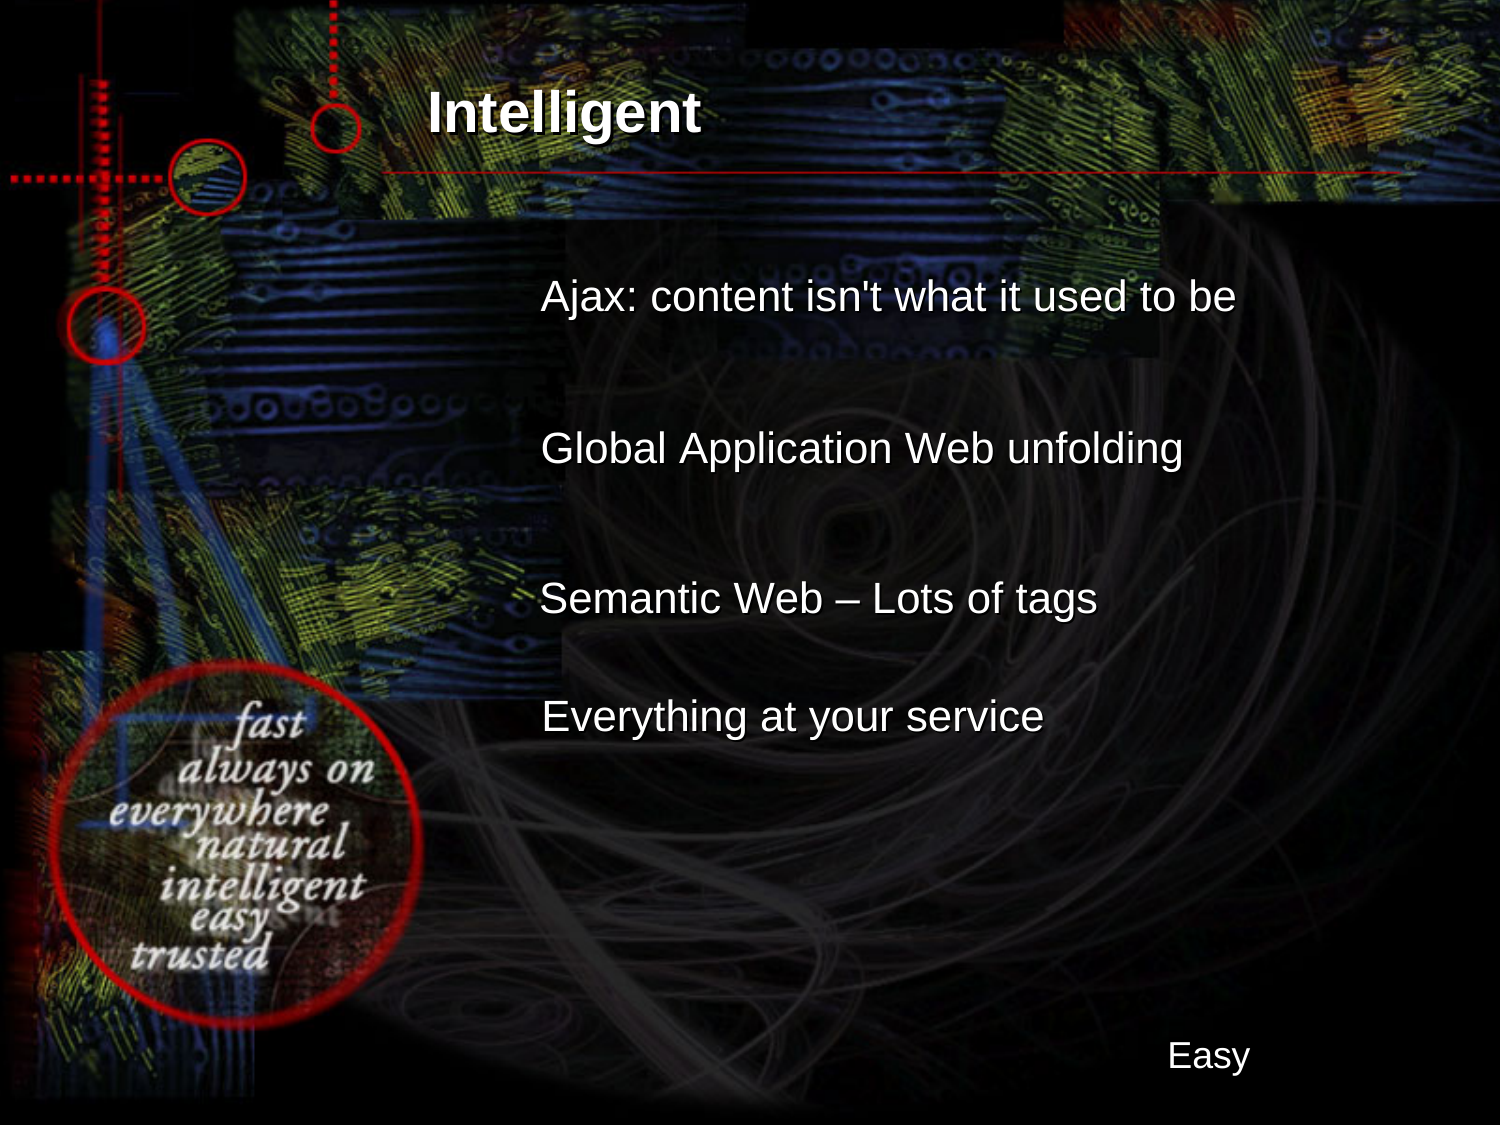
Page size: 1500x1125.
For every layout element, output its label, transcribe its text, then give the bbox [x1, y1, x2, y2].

text_box Everything at your service [541, 688, 1101, 738]
picture [0, 0, 1500, 1125]
list Global Application Web unfolding [525, 412, 1315, 490]
title Intelligent [412, 45, 1450, 175]
text_box [1119, 1034, 1456, 1091]
list Semantic Web – Lots of tags [524, 563, 1455, 640]
list Ajax: content isn't what it used to be [525, 260, 1315, 338]
text_box Easy [1167, 1031, 1475, 1074]
